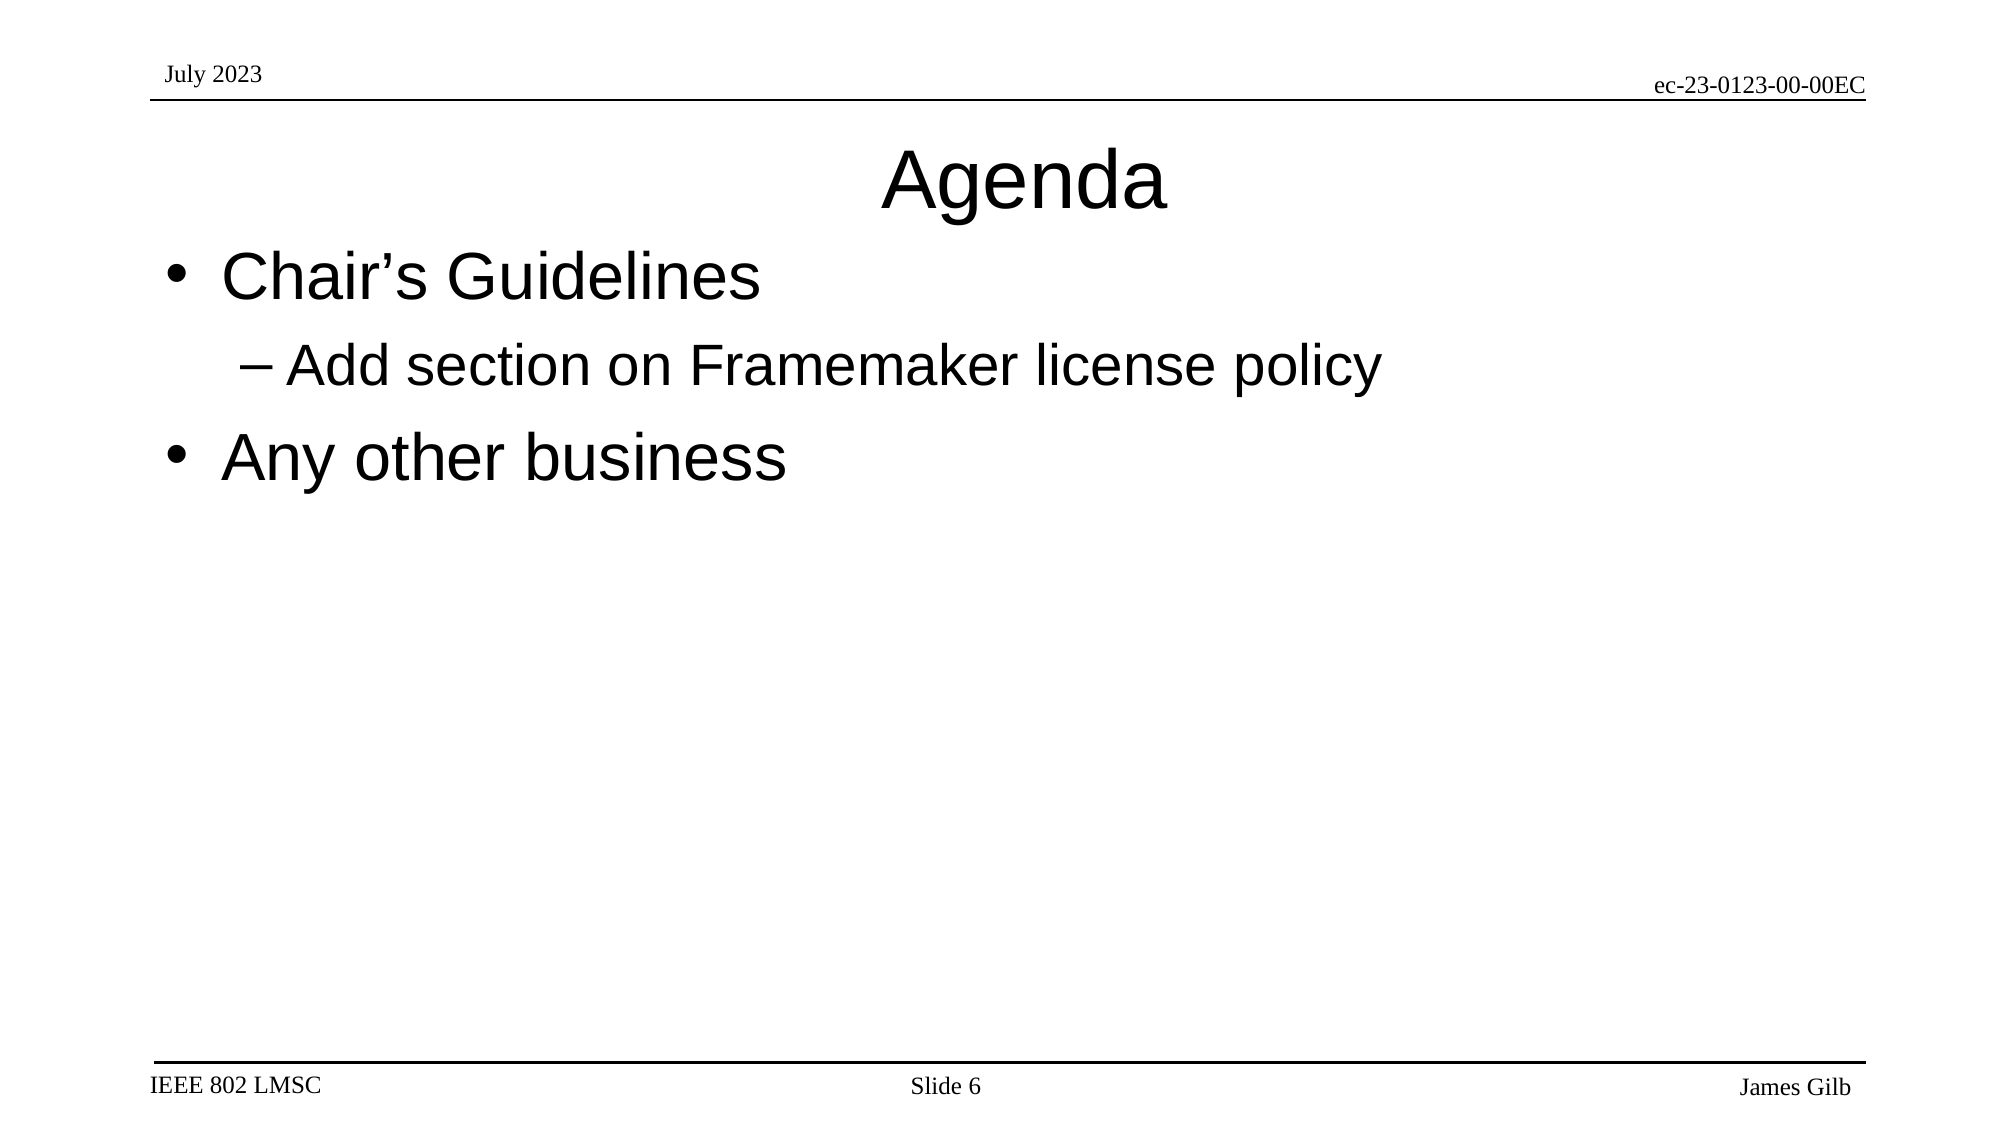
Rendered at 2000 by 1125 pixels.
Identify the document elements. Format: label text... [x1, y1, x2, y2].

title Agenda [149, 112, 1900, 238]
list Chair’s Guidelines Add section on Framemaker license policy Any other business [150, 224, 1900, 1036]
